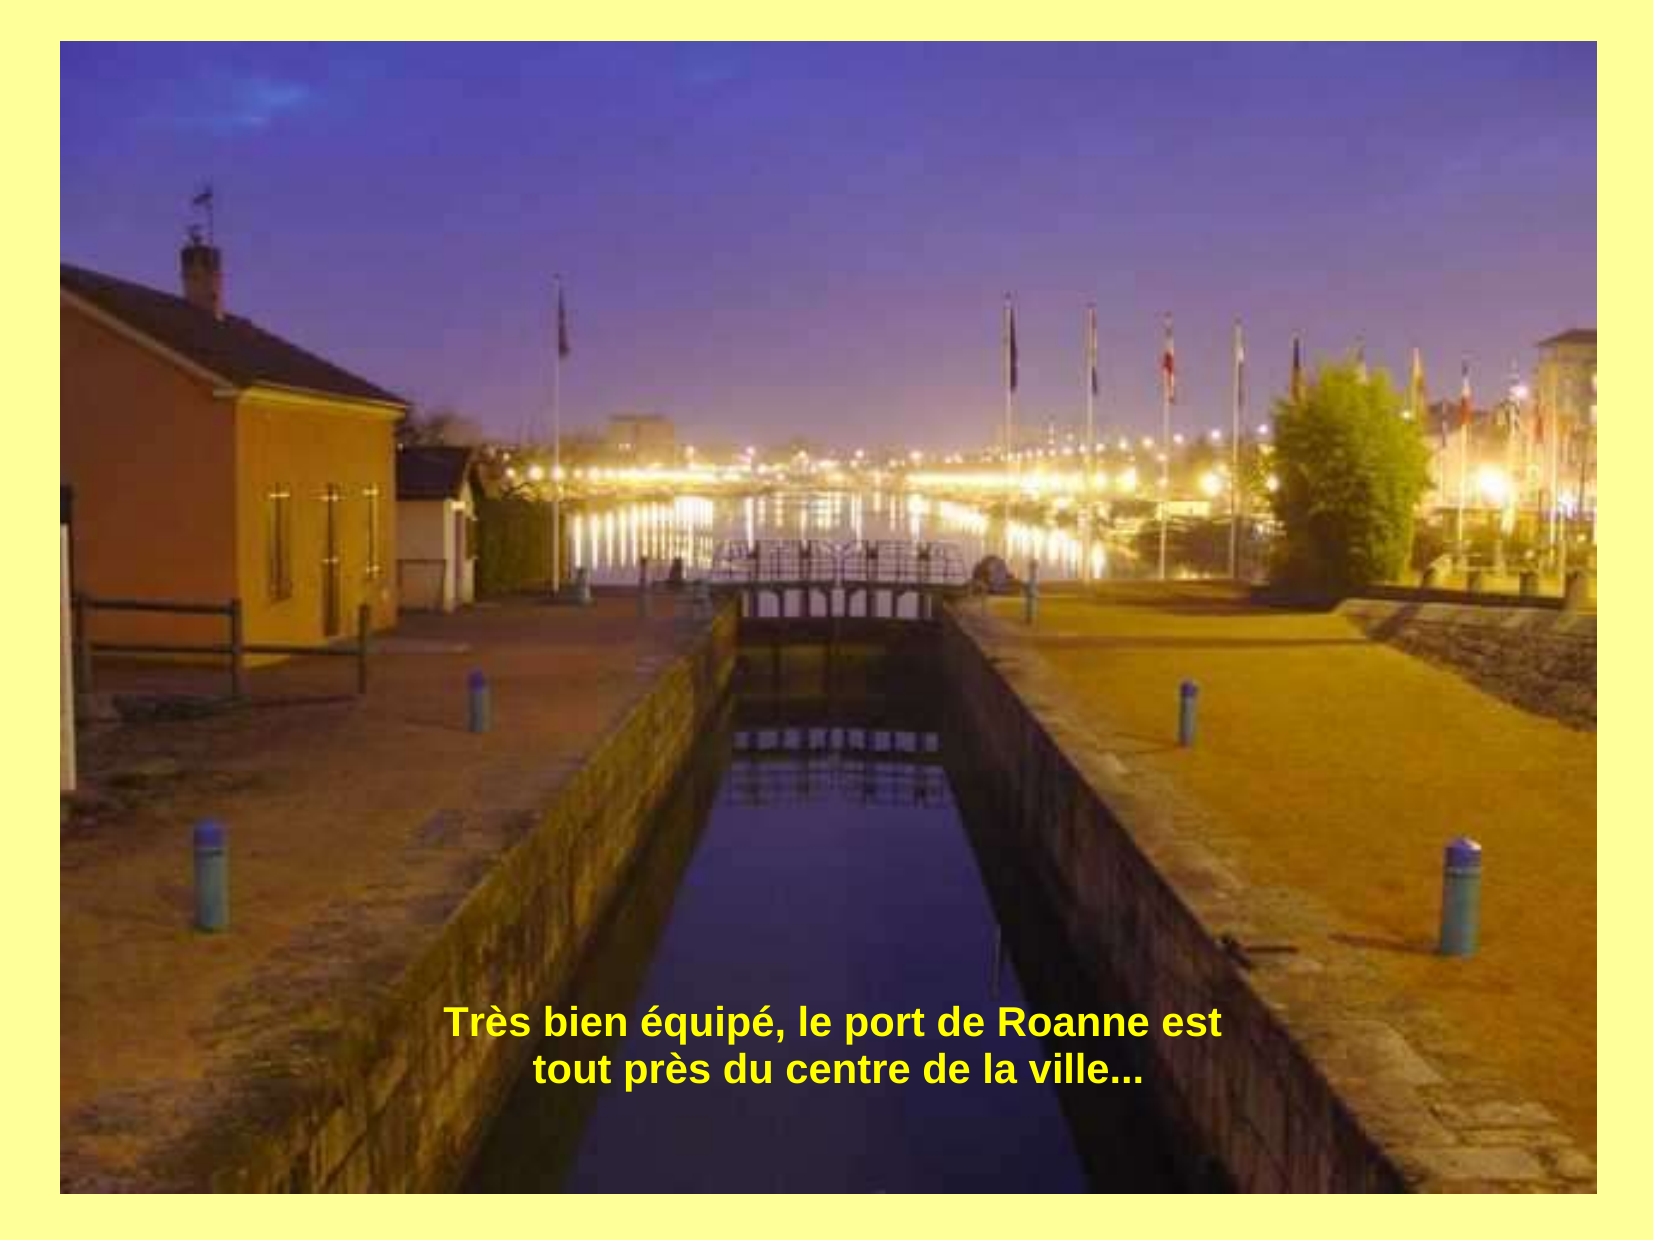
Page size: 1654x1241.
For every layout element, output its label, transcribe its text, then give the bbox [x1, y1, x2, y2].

text_box Très bien équipé, le port de Roanne est tout près du centre de la ville... [425, 992, 1253, 1100]
picture [60, 41, 1597, 1194]
